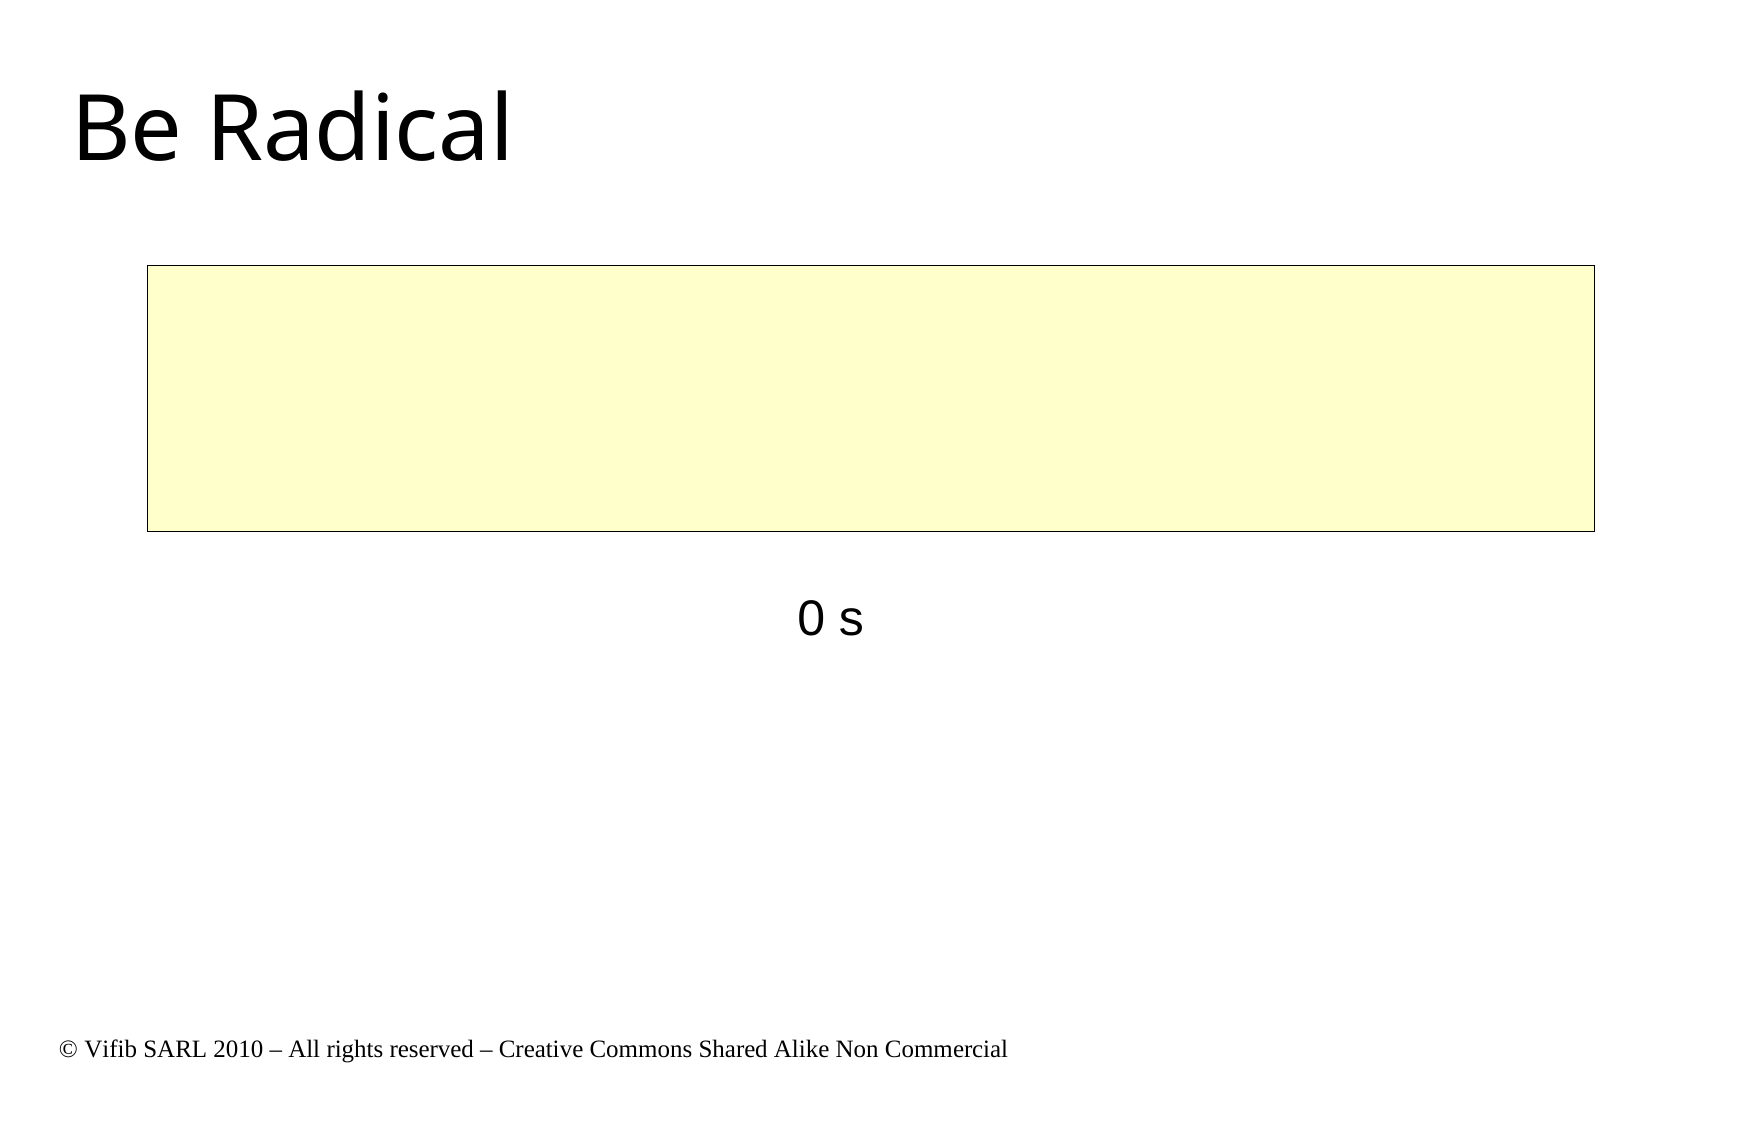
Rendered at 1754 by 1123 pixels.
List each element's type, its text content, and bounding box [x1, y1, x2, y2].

text_box [147, 265, 1595, 532]
text_box 0 s [797, 590, 865, 647]
title Be Radical [71, 63, 1707, 187]
